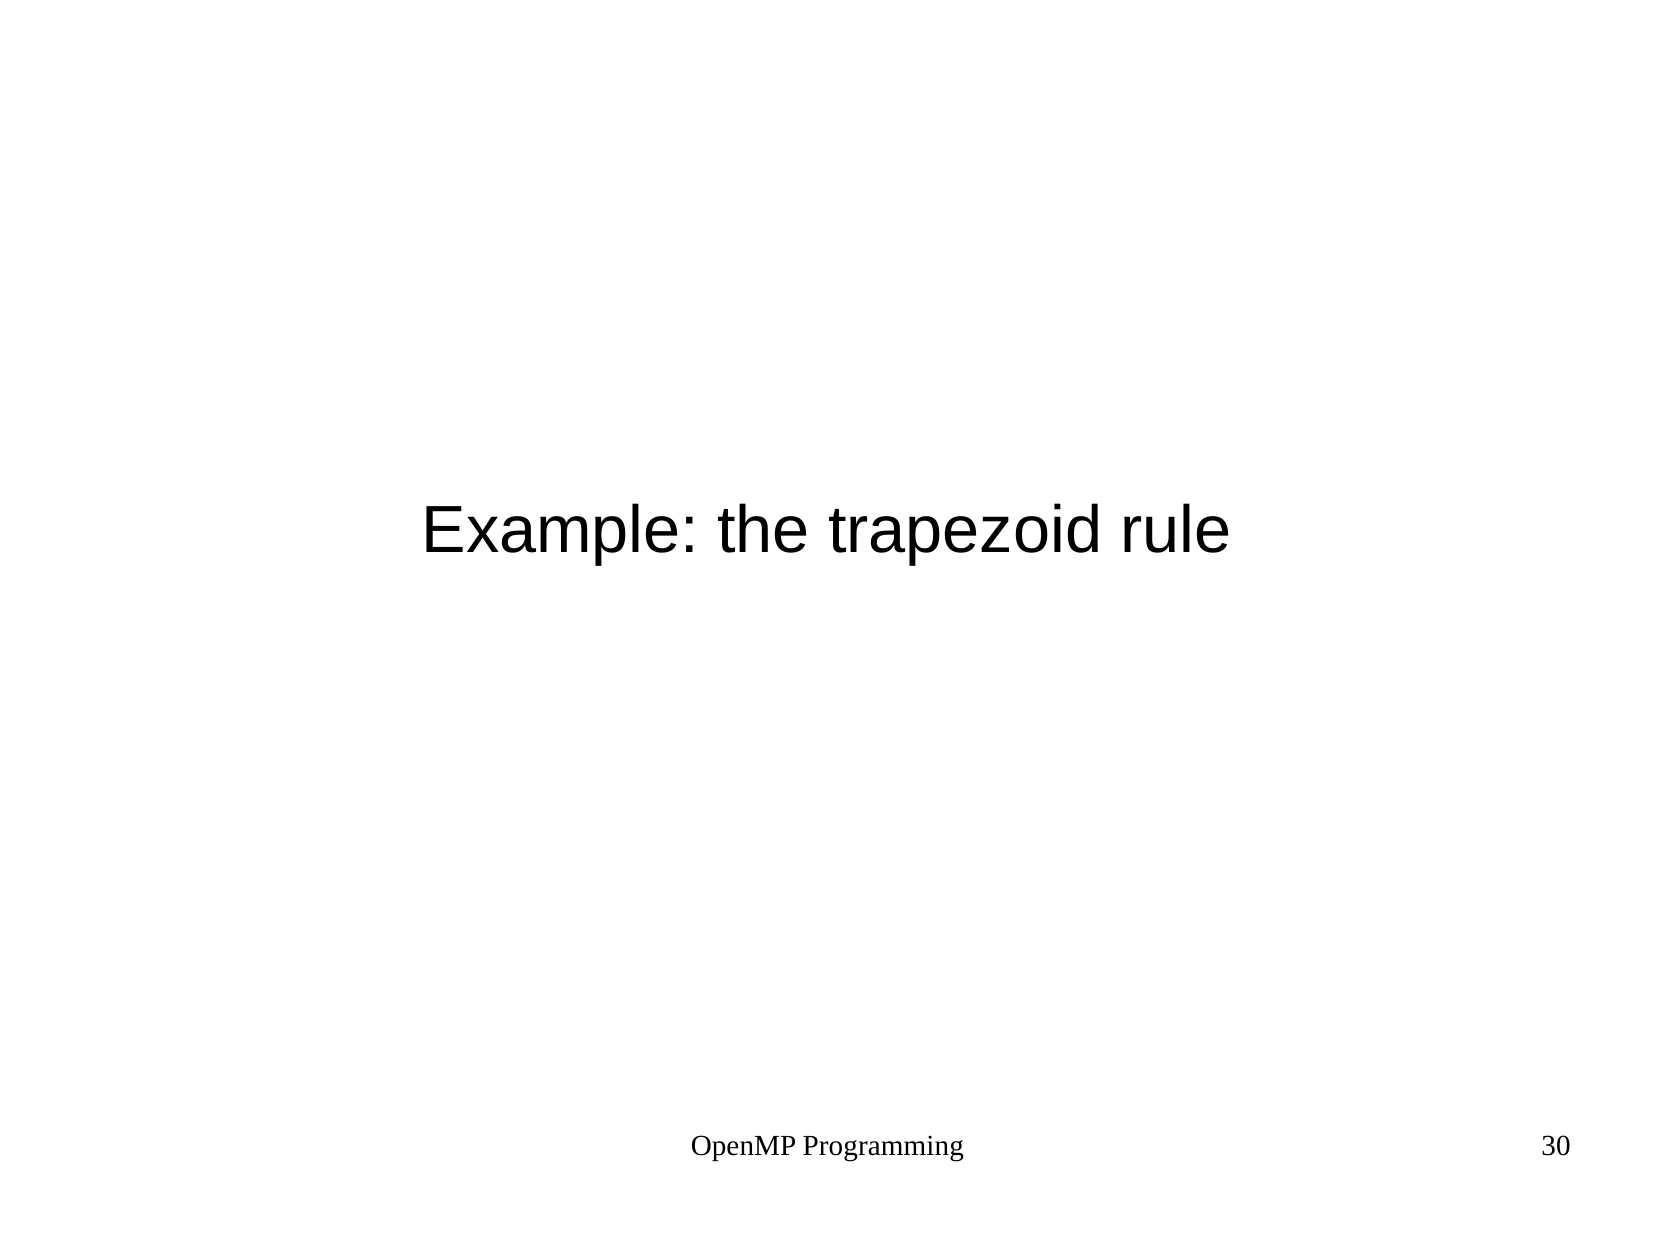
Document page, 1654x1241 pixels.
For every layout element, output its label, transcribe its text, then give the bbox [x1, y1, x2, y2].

subtitle Example: the trapezoid rule [82, 49, 1571, 1010]
